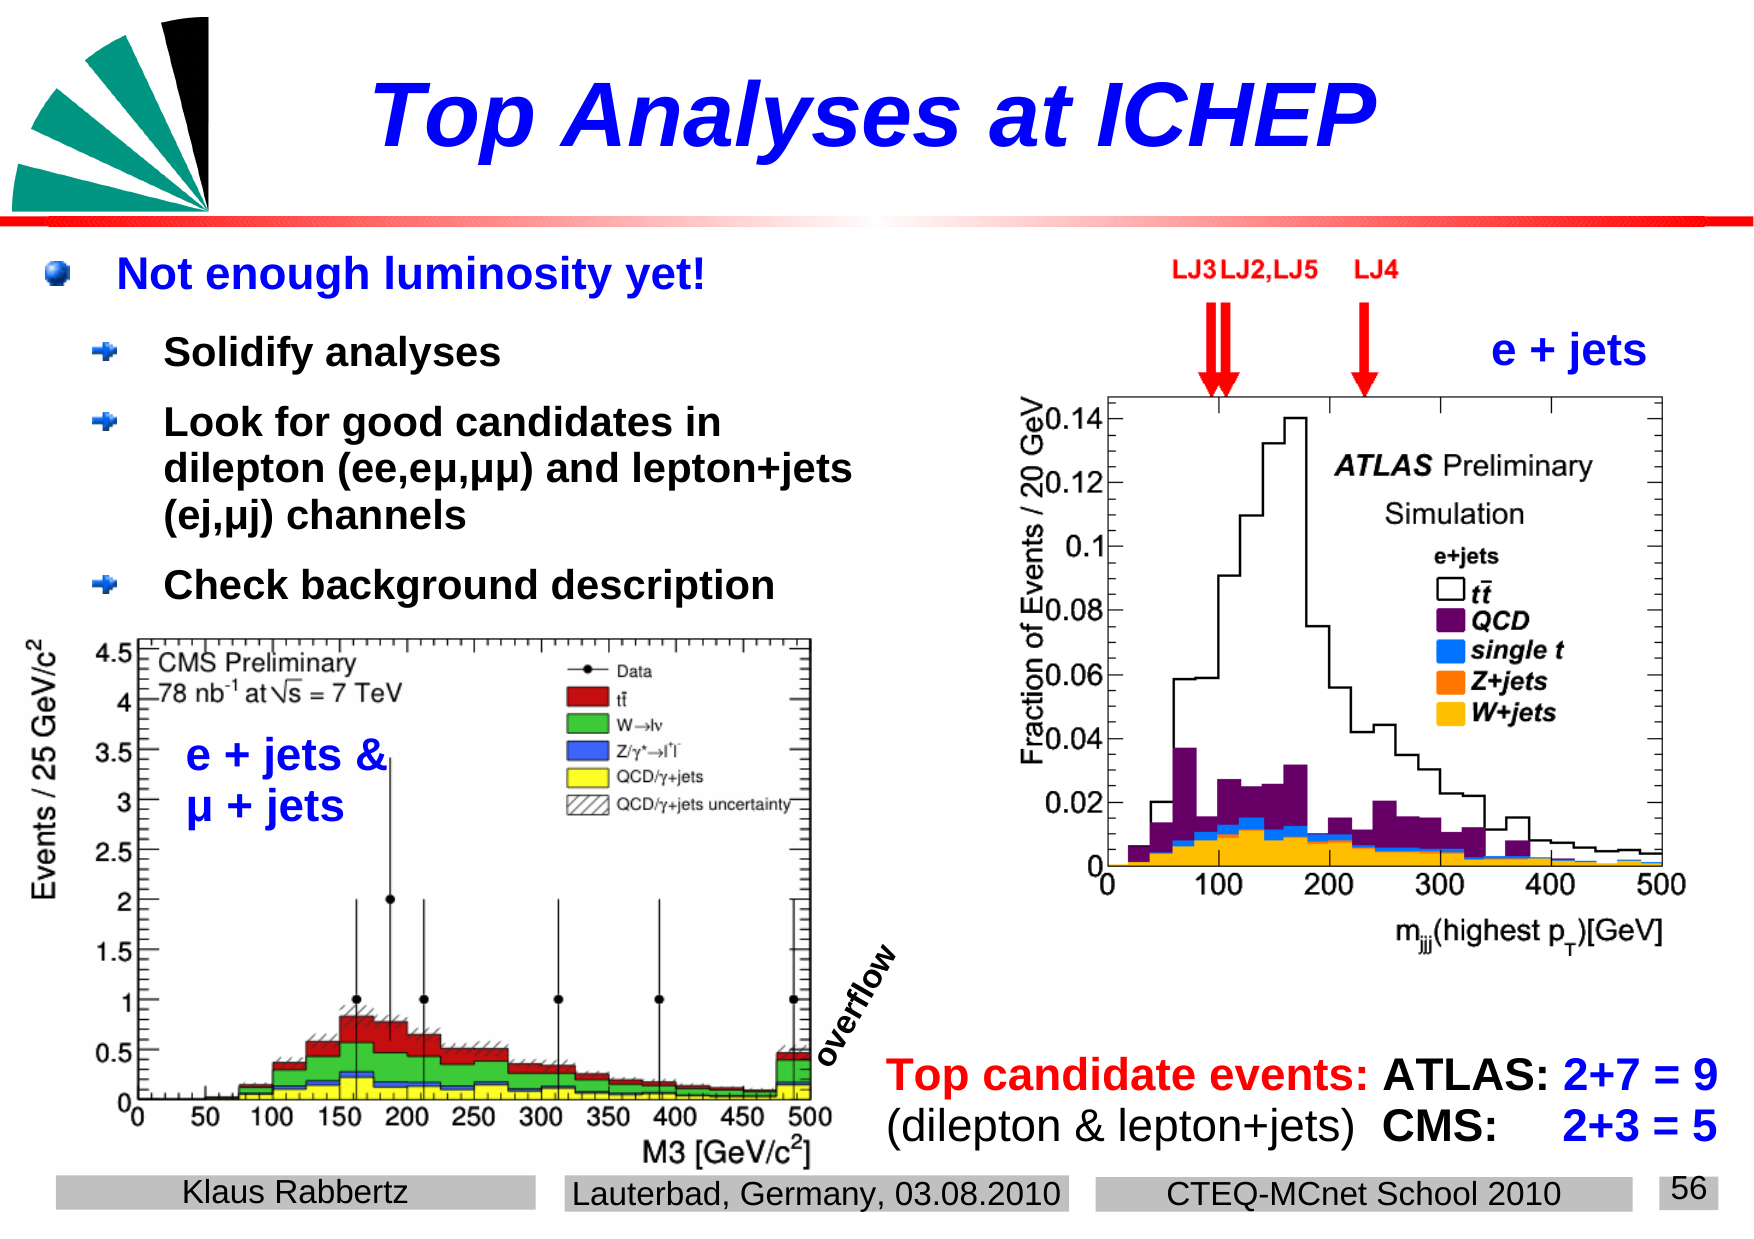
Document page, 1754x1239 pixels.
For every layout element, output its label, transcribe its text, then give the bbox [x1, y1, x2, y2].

list Not enough luminosity yet! Solidify analyses Look for good candidates in dilepton (ee,eμ,μμ) and lepton+jets (ej,μj) channels Check background description [33, 247, 867, 615]
text_box e + jets & μ + jets [173, 723, 401, 840]
picture [19, 626, 840, 1175]
picture [12, 17, 209, 214]
title Top Analyses at ICHEP [220, 16, 1525, 213]
text_box overflow [793, 924, 917, 1089]
picture [1010, 234, 1716, 956]
text_box Top candidate events: ATLAS: 2+7 = 9 (dilepton & lepton+jets) CMS: 2+3 = 5 [874, 1043, 1731, 1160]
text_box e + jets [1479, 317, 1660, 382]
